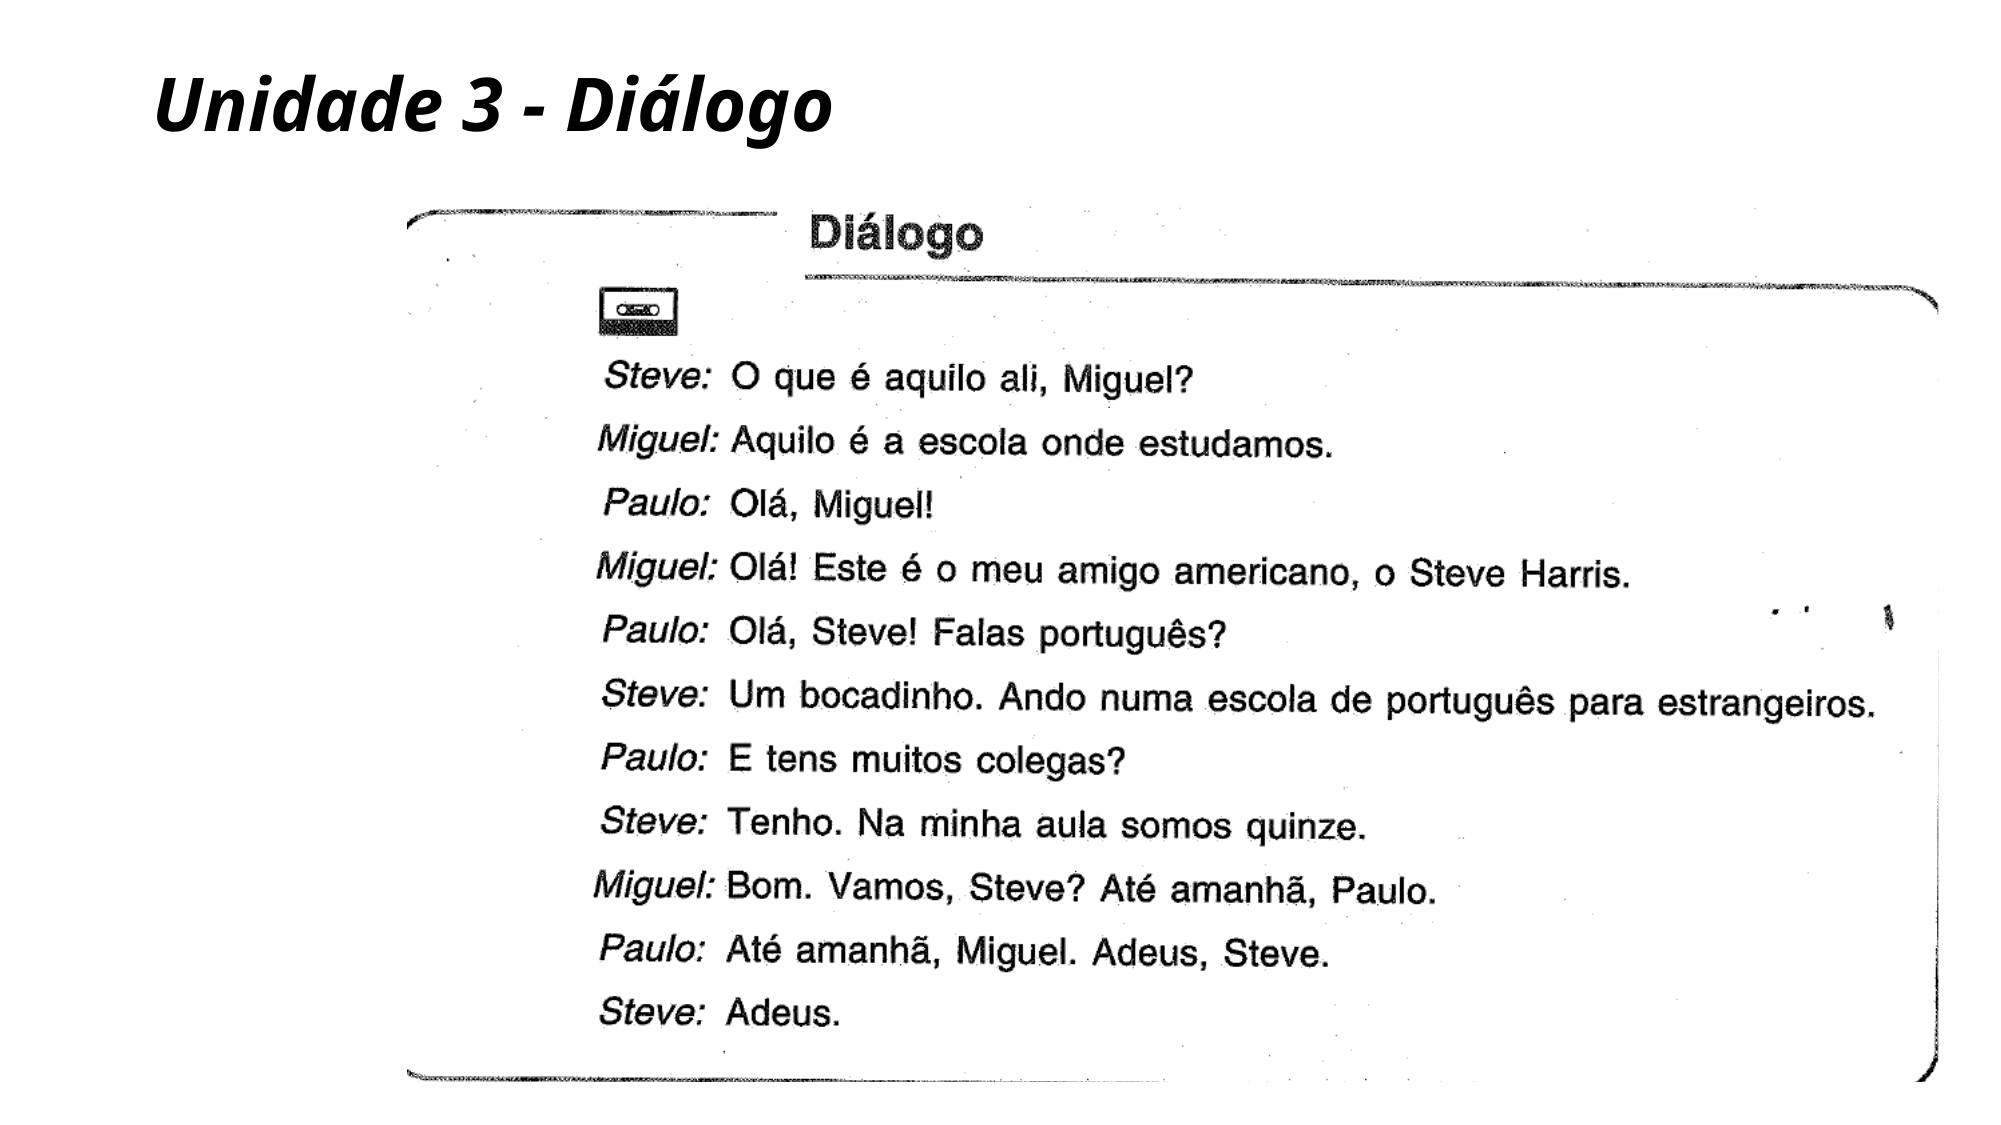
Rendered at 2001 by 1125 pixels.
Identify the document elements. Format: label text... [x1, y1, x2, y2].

title Unidade 3 - Diálogo [137, 59, 1863, 155]
picture [407, 204, 1939, 1082]
